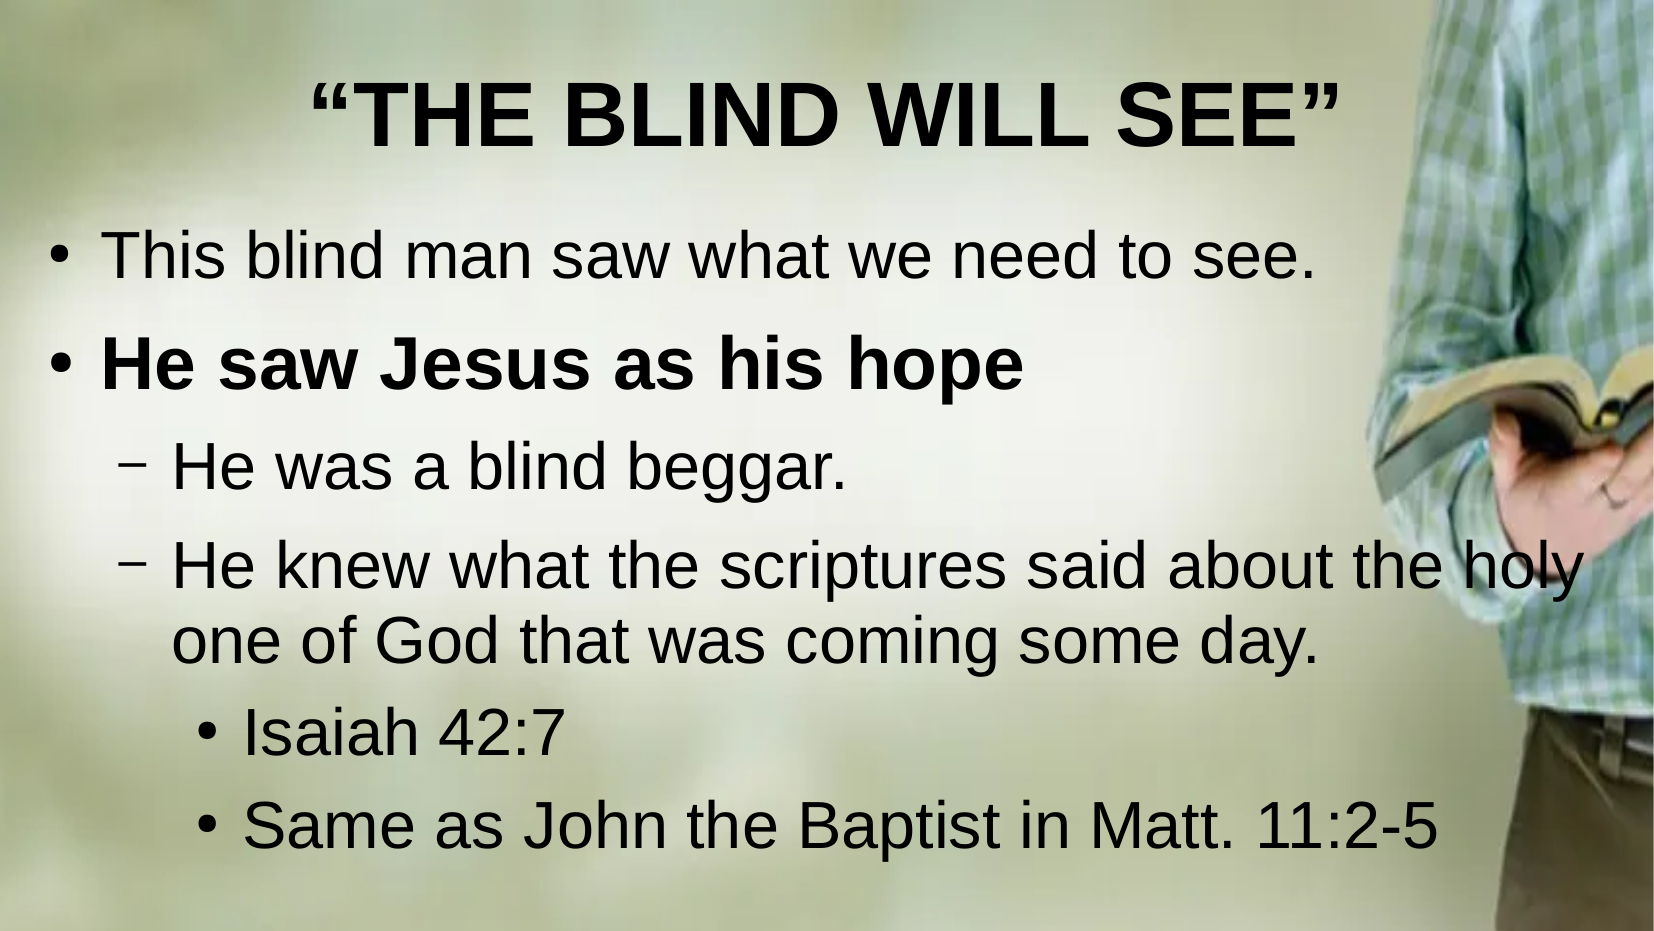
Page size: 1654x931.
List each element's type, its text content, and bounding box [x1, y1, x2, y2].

list This blind man saw what we need to see. He saw Jesus as his hope He was a blind beggar. He knew what the scriptures said about the holy one of God that was coming some day. Isaiah 42:7 Same as John the Baptist in Matt. 11:2-5 [30, 217, 1636, 931]
title “THE BLIND WILL SEE” [82, 37, 1571, 193]
picture [0, 0, 1654, 931]
